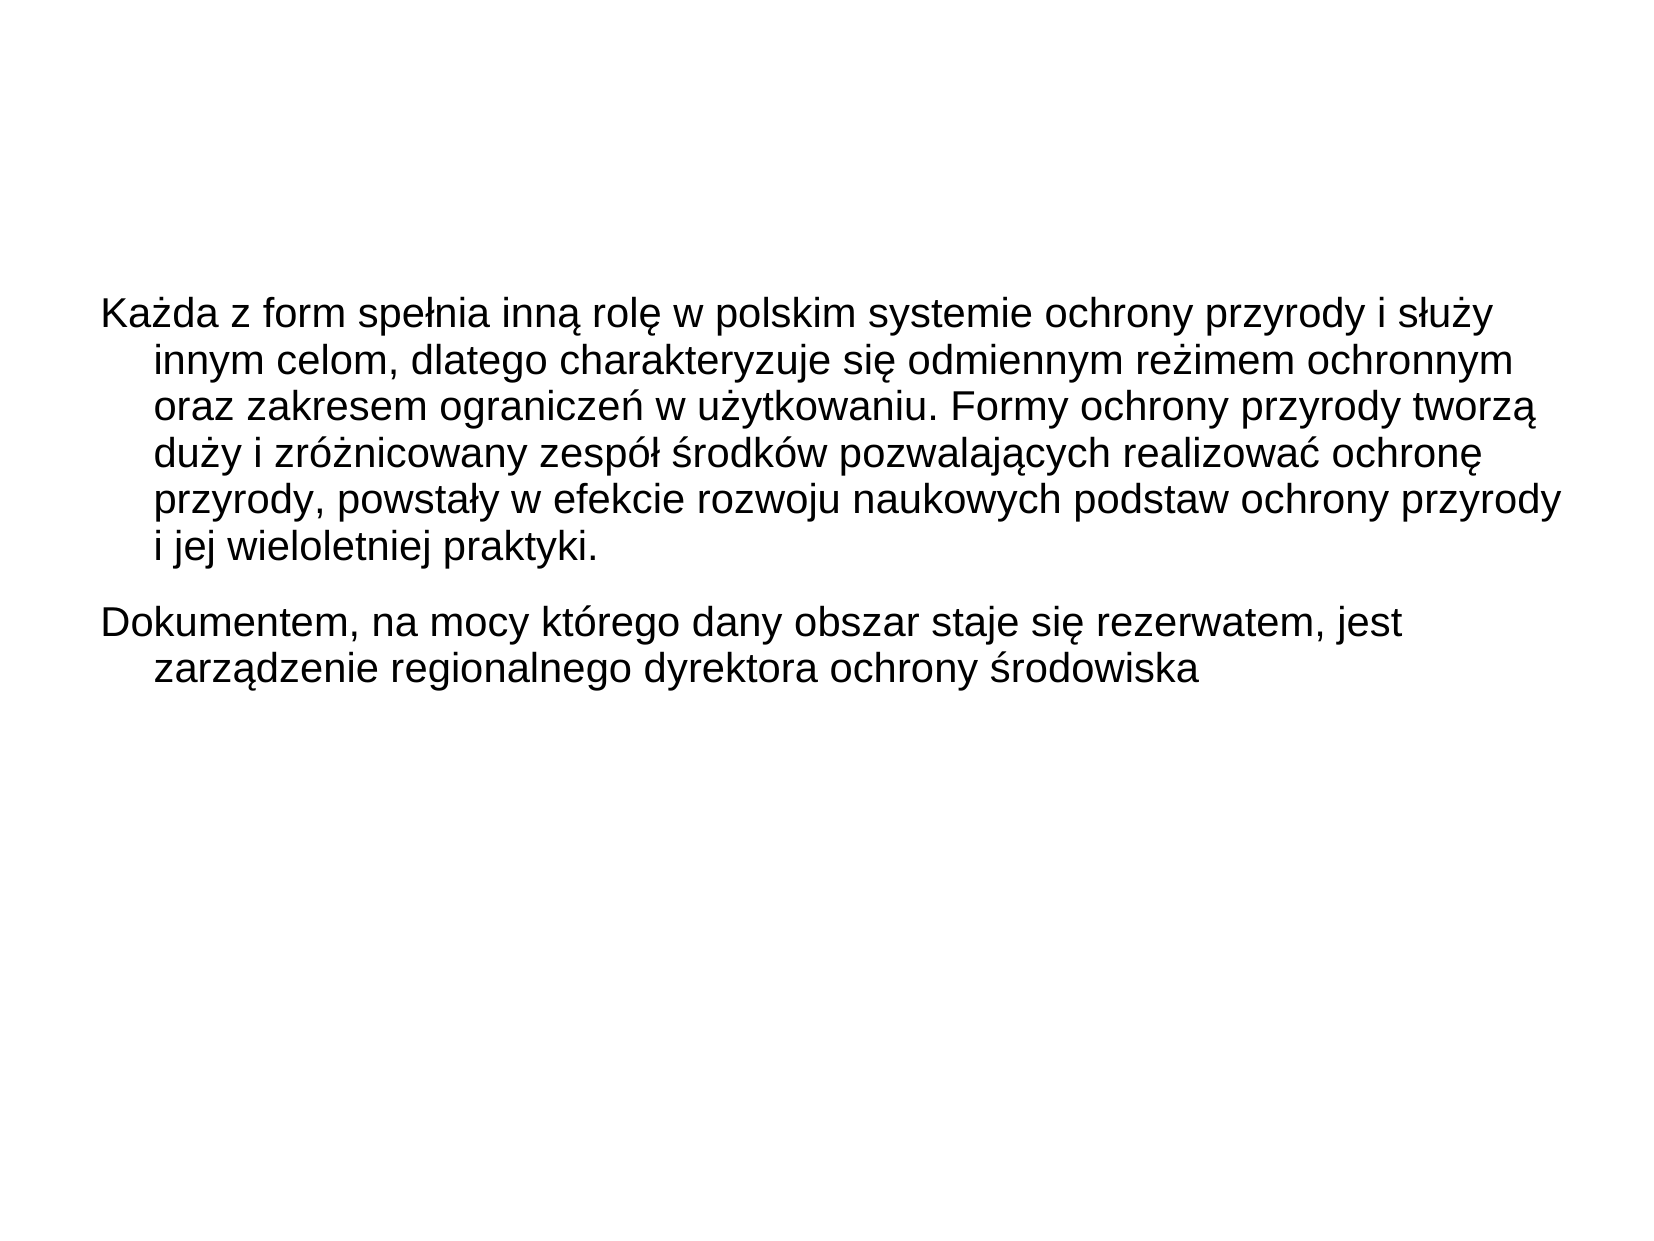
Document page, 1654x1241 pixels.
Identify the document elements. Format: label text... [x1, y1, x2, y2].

list Każda z form spełnia inną rolę w polskim systemie ochrony przyrody i służy innym celom, dlatego charakteryzuje się odmiennym reżimem ochronnym oraz zakresem ograniczeń w użytkowaniu. Formy ochrony przyrody tworzą duży i zróżnicowany zespół środków pozwalających realizować ochronę przyrody, powstały w efekcie rozwoju naukowych podstaw ochrony przyrody i jej wieloletniej praktyki. Dokumentem, na mocy którego dany obszar staje się rezerwatem, jest zarządzenie regionalnego dyrektora ochrony środowiska [82, 290, 1571, 1094]
